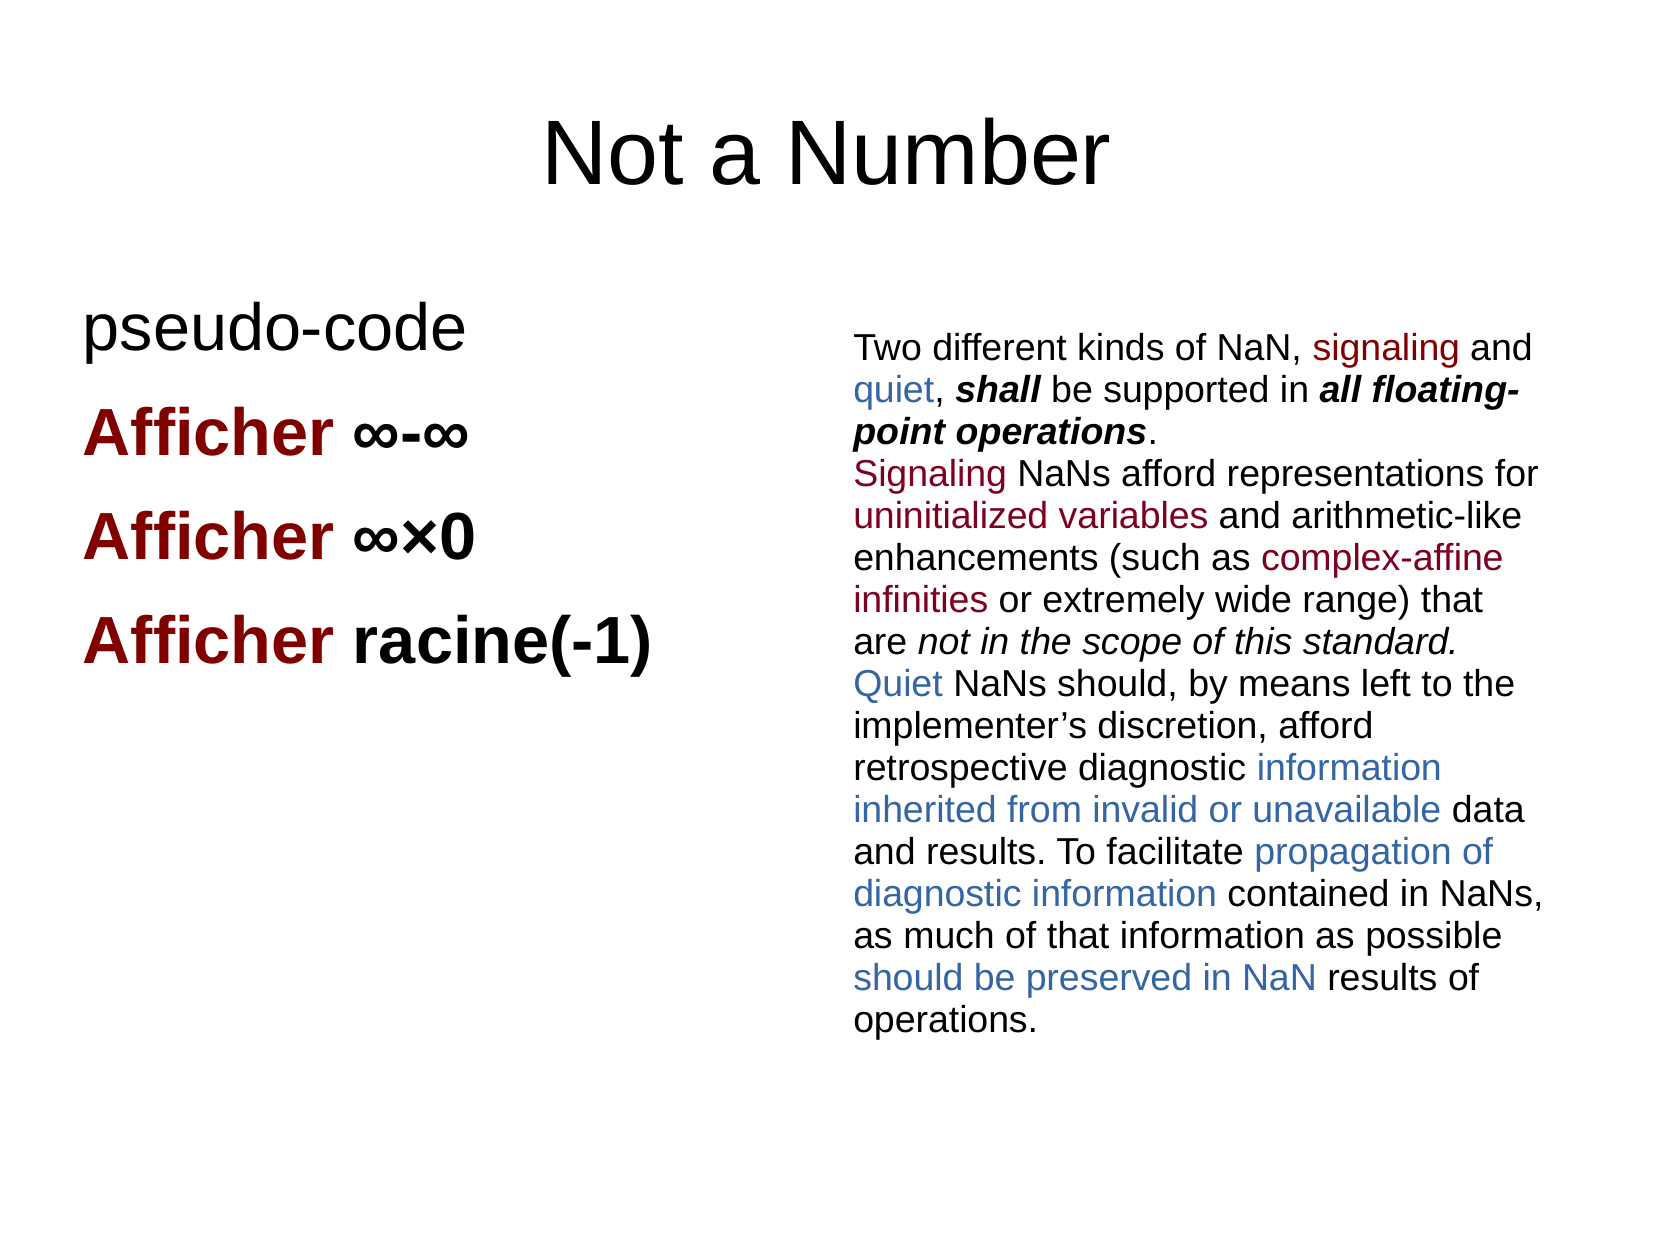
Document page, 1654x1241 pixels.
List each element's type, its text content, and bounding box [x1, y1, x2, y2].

list pseudo-code Afficher ∞-∞ Afficher ∞×0 Afficher racine(-1) [82, 290, 815, 804]
title Not a Number [82, 49, 1571, 257]
text_box Two different kinds of NaN, signaling and quiet, shall be supported in all floating-point operations. Signaling NaNs afford representations for uninitialized variables and arithmetic-like enhancements (such as complex-affine infinities or extremely wide range) that are not in the scope of this standard. Quiet NaNs should, by means left to the implementer’s discretion, afford retrospective diagnostic information inherited from invalid or unavailable data and results. To facilitate propagation of diagnostic information contained in NaNs, as much of that information as possible should be preserved in NaN results of operations. [838, 318, 1560, 1048]
